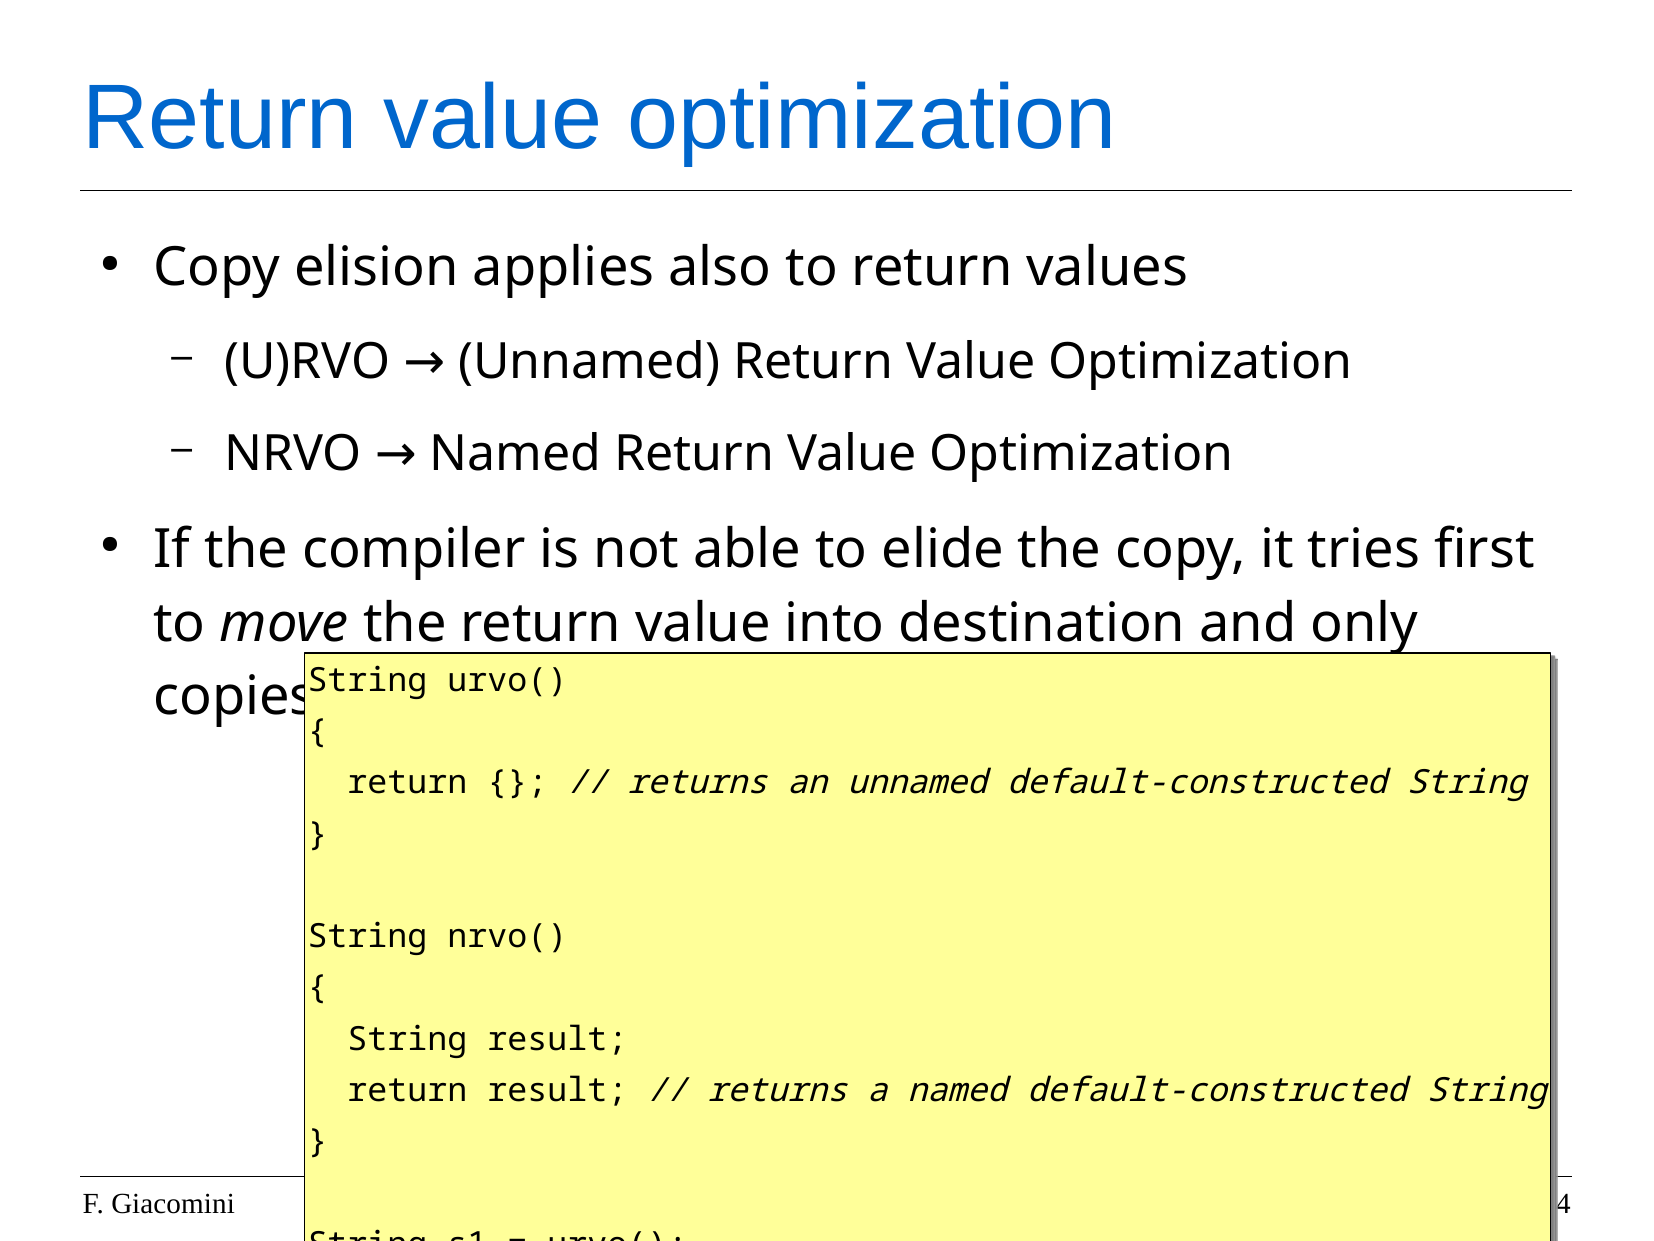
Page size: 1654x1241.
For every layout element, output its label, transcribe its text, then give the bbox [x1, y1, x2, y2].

text_box String urvo() { return {}; // returns an unnamed default-constructed String } String nrvo() { String result; return result; // returns a named default-constructed String } String s1 = urvo(); String s2 = nrvo(); [304, 652, 1551, 1241]
list Copy elision applies also to return values (U)RVO → (Unnamed) Return Value Optimization NRVO → Named Return Value Optimization If the compiler is not able to elide the copy, it tries first to move the return value into destination and only copies it as a last resort [82, 227, 1571, 1149]
title Return value optimization [82, 49, 1571, 184]
